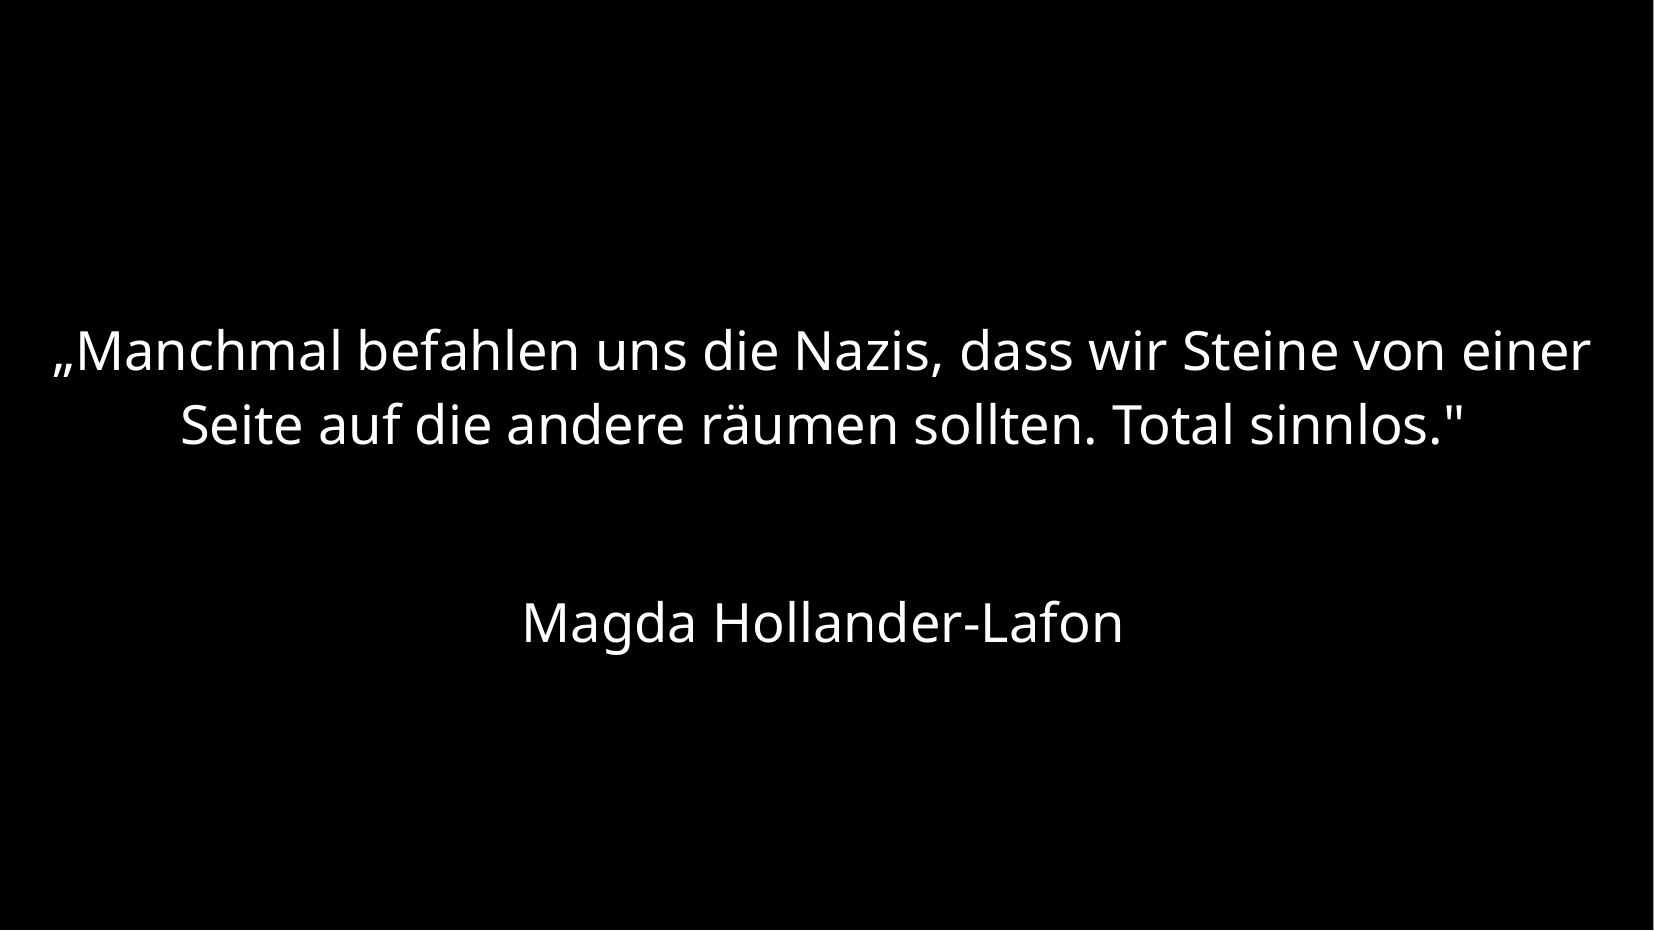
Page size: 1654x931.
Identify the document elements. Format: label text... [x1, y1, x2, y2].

text_box „Manchmal befahlen uns die Nazis, dass wir Steine von einer Seite auf die andere räumen sollten. Total sinnlos." Magda Hollander-Lafon [0, 206, 1654, 785]
